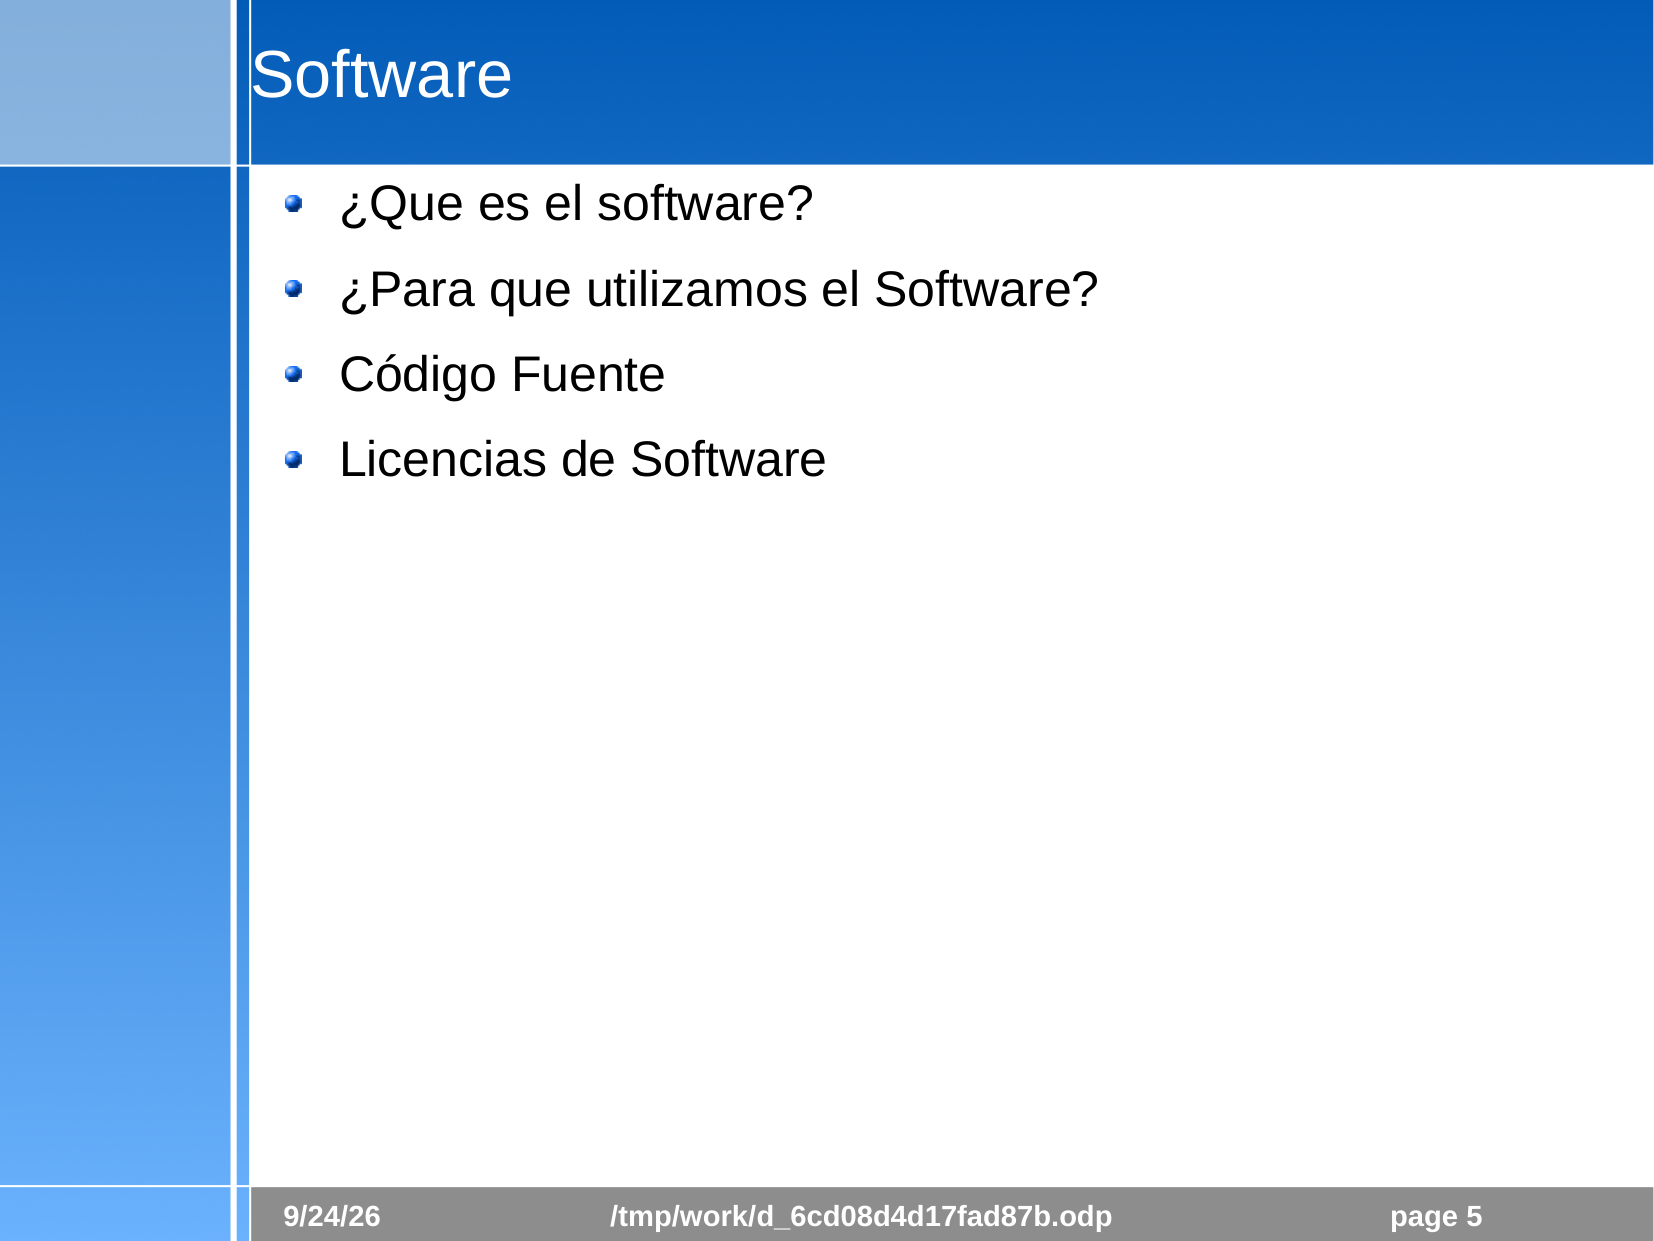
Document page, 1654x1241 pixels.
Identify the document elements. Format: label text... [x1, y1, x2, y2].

picture [0, 0, 1654, 1241]
title Software [250, 11, 1477, 137]
list ¿Que es el software? ¿Para que utilizamos el Software? Código Fuente Licencias de Software [250, 175, 1477, 1051]
